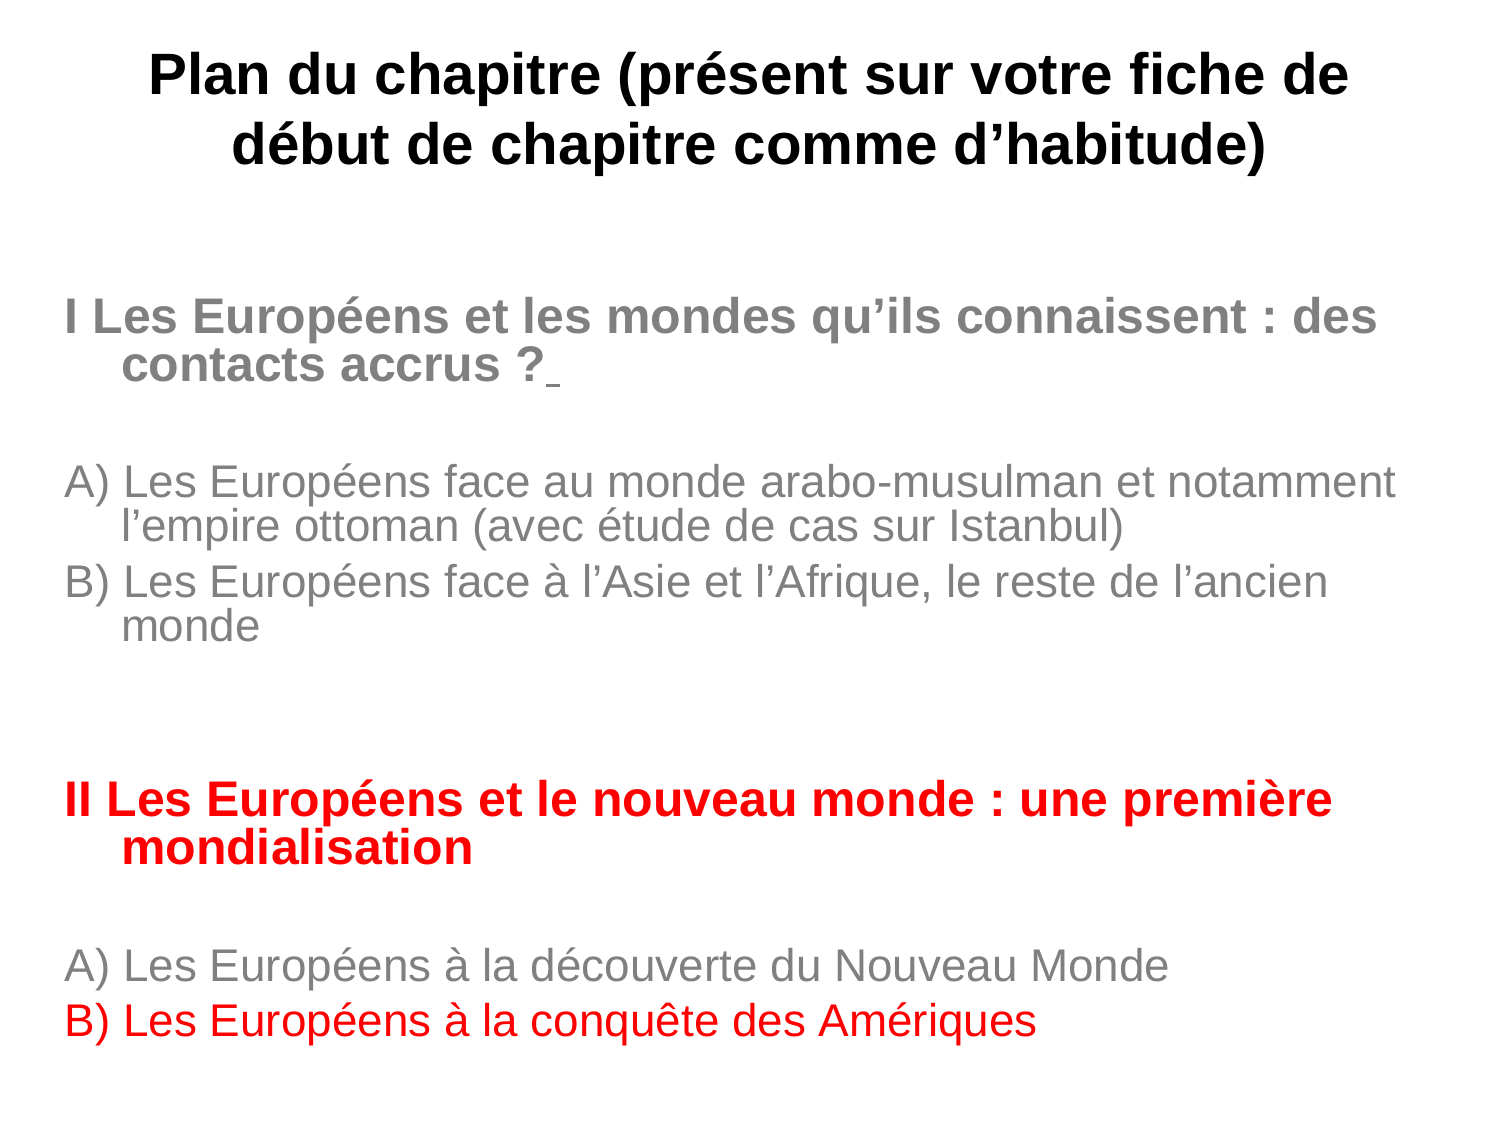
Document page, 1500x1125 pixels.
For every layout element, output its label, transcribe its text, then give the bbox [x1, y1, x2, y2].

list I Les Européens et les mondes qu’ils connaissent : des contacts accrus ? A) Les Européens face au monde arabo-musulman et notamment l’empire ottoman (avec étude de cas sur Istanbul) B) Les Européens face à l’Asie et l’Afrique, le reste de l’ancien monde II Les Européens et le nouveau monde : une première mondialisation A) Les Européens à la découverte du Nouveau Monde B) Les Européens à la conquête des Amériques [50, 287, 1476, 1101]
title Plan du chapitre (présent sur votre fiche de début de chapitre comme d’habitude) [75, 12, 1426, 201]
